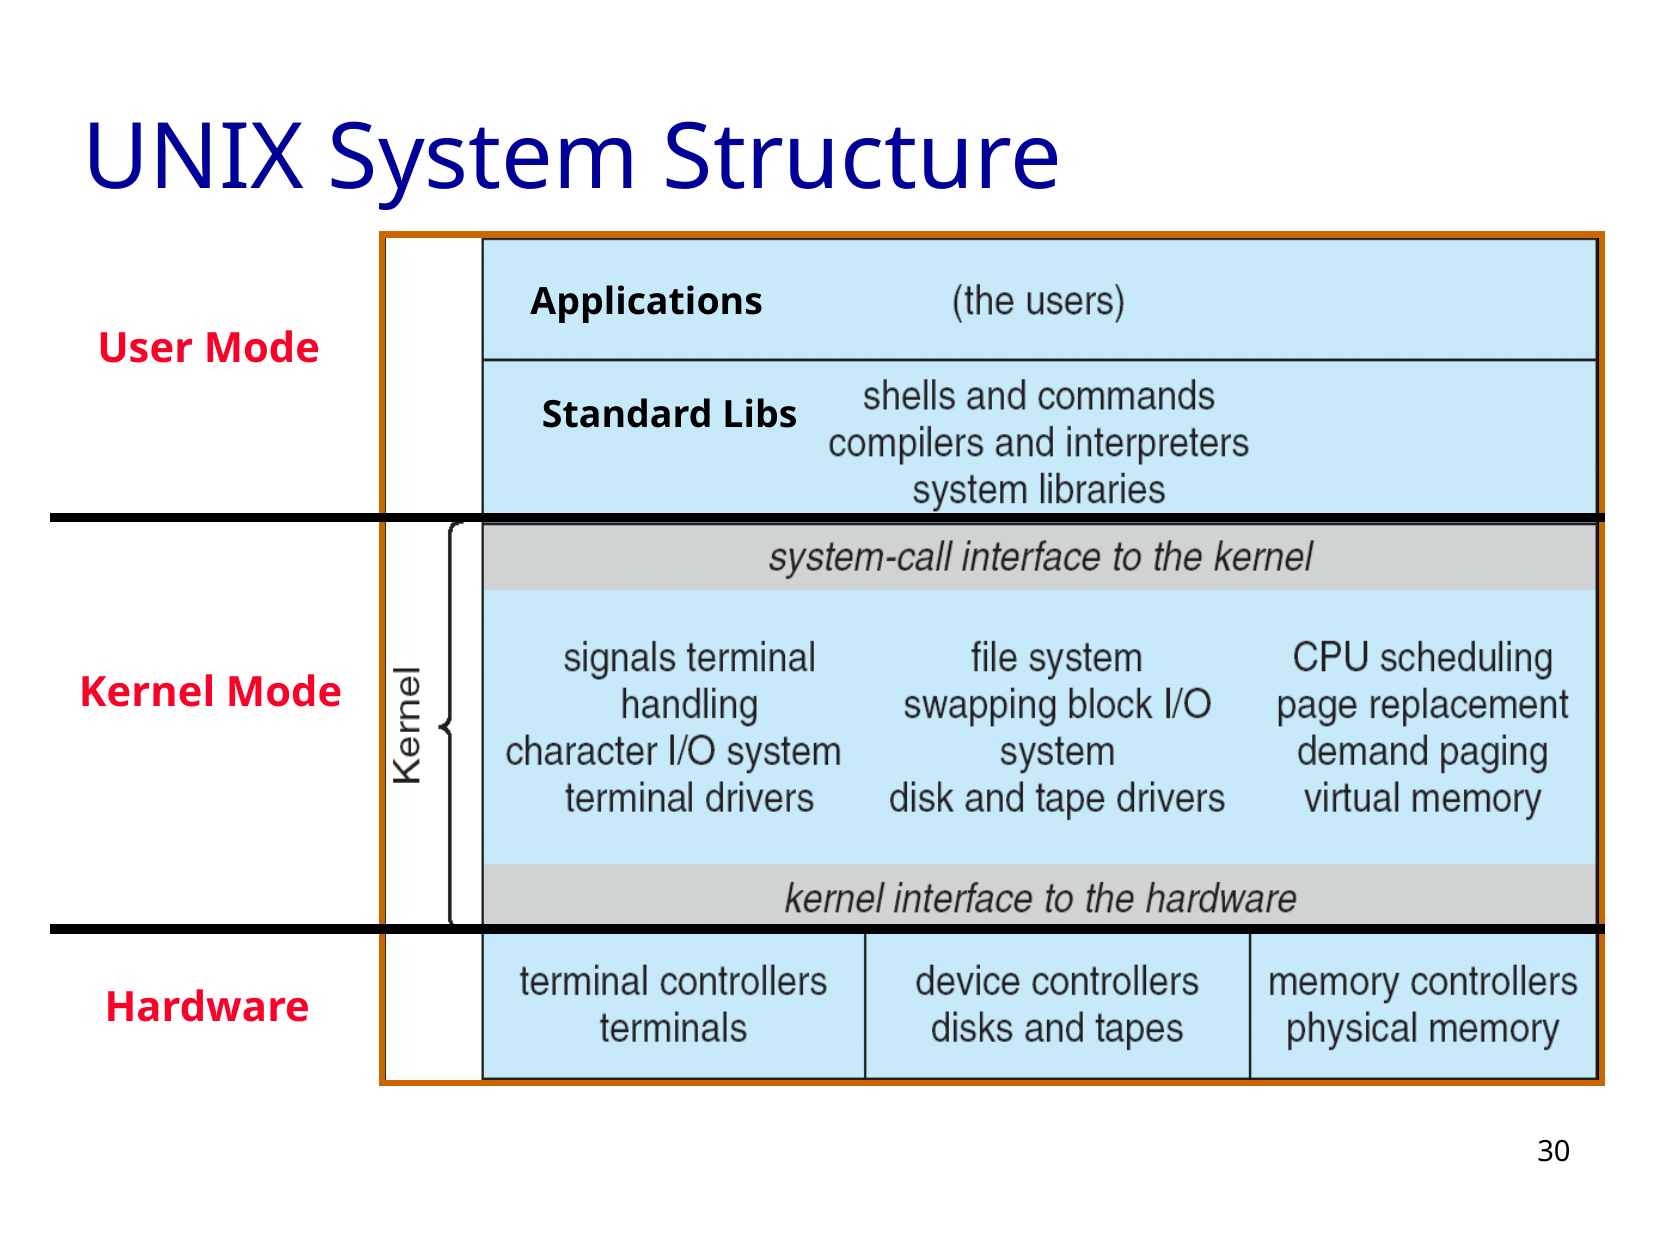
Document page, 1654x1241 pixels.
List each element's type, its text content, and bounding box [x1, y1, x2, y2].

text_box Hardware [89, 971, 326, 1037]
title UNIX System Structure [82, 49, 1571, 257]
picture [385, 522, 1600, 924]
text_box Kernel Mode [63, 656, 358, 722]
picture [385, 237, 1600, 513]
picture [385, 934, 1600, 1081]
text_box User Mode [82, 312, 336, 378]
text_box Standard Libs [526, 382, 813, 443]
text_box Applications [515, 269, 779, 330]
